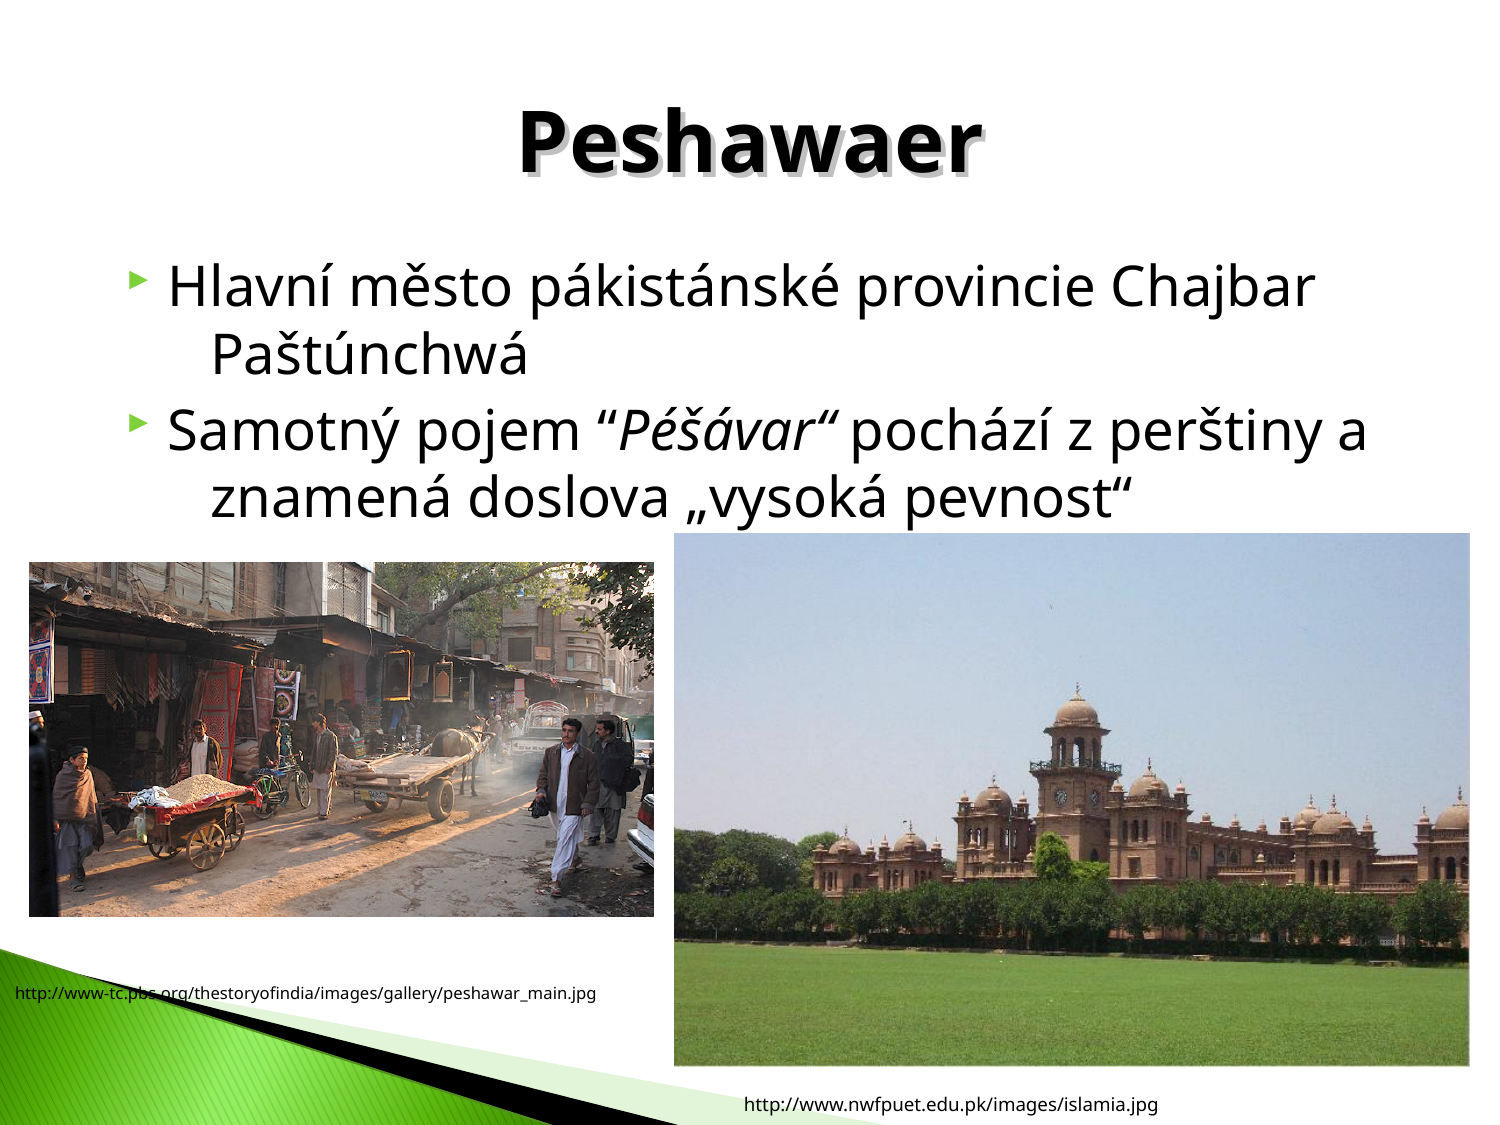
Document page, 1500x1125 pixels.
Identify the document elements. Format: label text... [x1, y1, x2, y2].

list Hlavní město pákistánské provincie Chajbar Paštúnchwá Samotný pojem “Péšávar“ pochází z perštiny a znamená doslova „vysoká pevnost“ [75, 243, 1426, 976]
text_box http://www.nwfpuet.edu.pk/images/islamia.jpg [729, 1085, 1479, 1123]
picture [674, 534, 1470, 1067]
title Peshawaer [75, 45, 1426, 233]
text_box http://www-tc.pbs.org/thestoryofindia/images/gallery/peshawar_main.jpg [0, 976, 750, 1011]
picture [29, 562, 654, 917]
